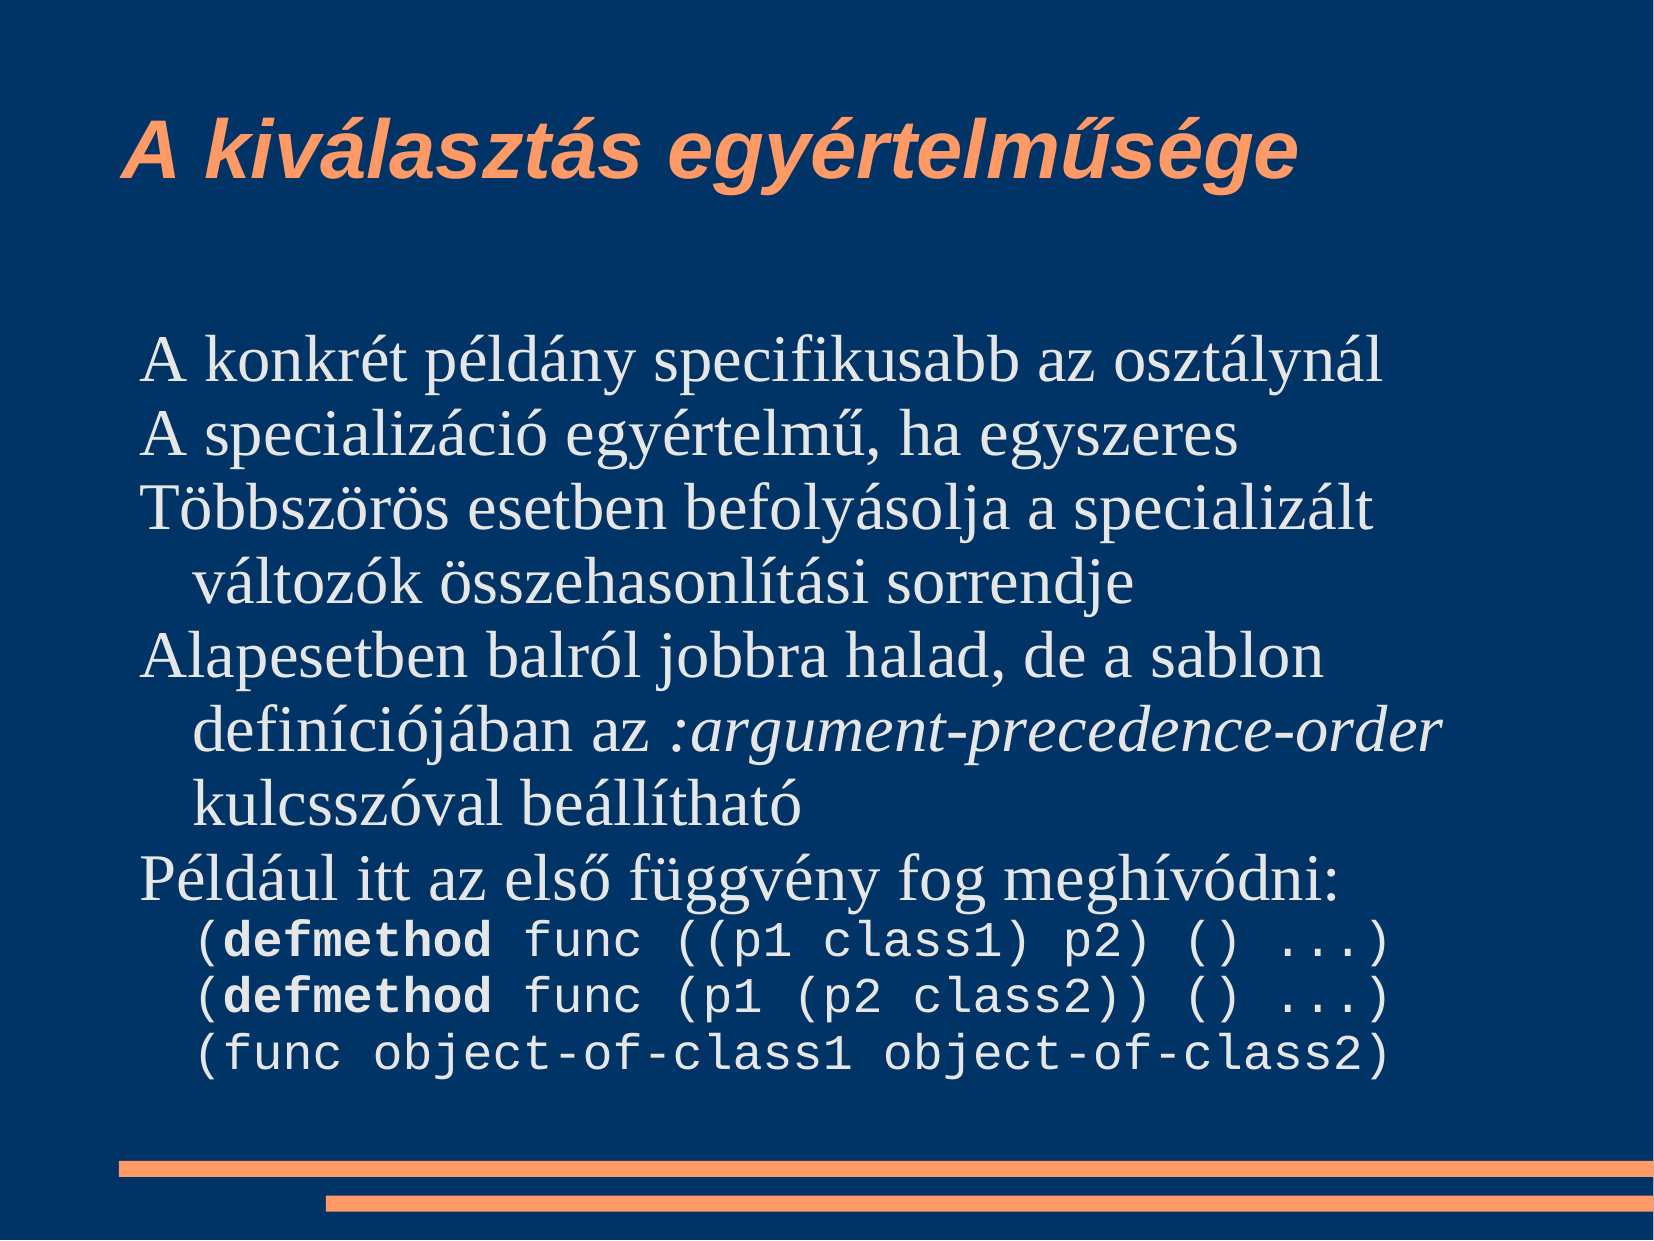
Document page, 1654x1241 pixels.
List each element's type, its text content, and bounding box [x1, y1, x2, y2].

list A konkrét példány specifikusabb az osztálynál A specializáció egyértelmű, ha egyszeres Többszörös esetben befolyásolja a specializált változók összehasonlítási sorrendje Alapesetben balról jobbra halad, de a sablon definíciójában az :argument-precedence-order kulcsszóval beállítható Például itt az első függvény fog meghívódni: (defmethod func ((p1 class1) p2) () ...) (defmethod func (p1 (p2 class2)) () ...) (func object-of-class1 object-of-class2) [121, 322, 1561, 1118]
title A kiválasztás egyértelműsége [121, 53, 1534, 247]
